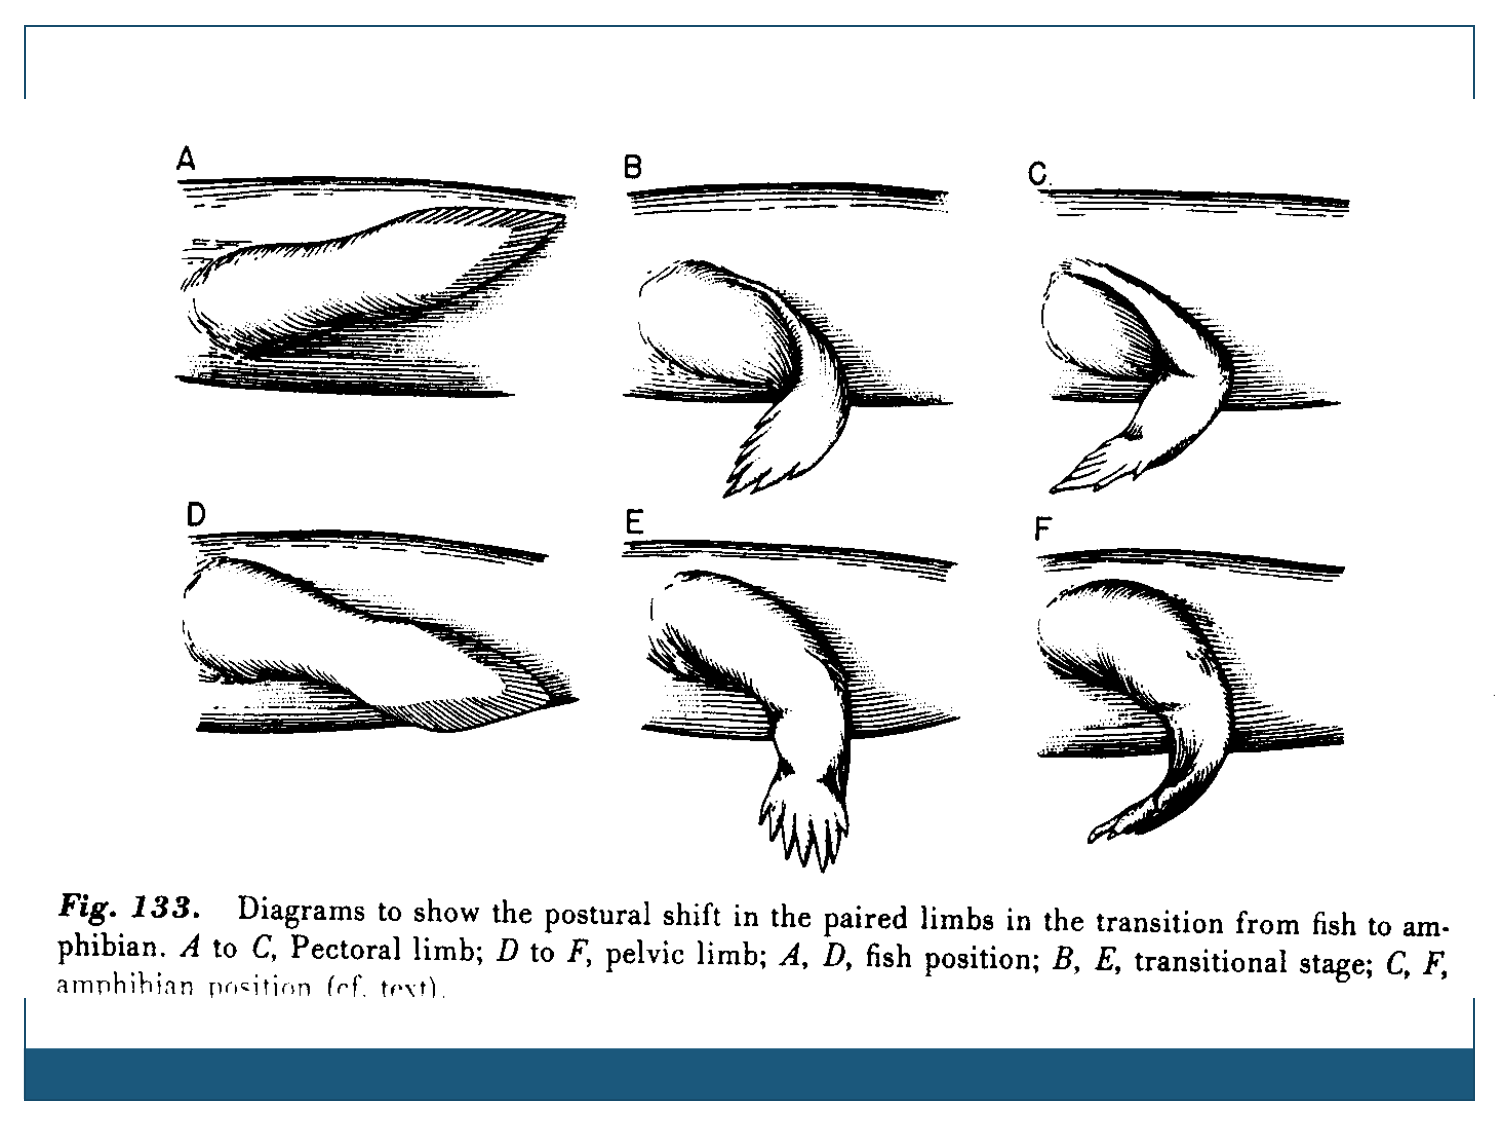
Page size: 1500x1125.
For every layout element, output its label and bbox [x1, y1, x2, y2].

picture [0, 99, 1500, 998]
